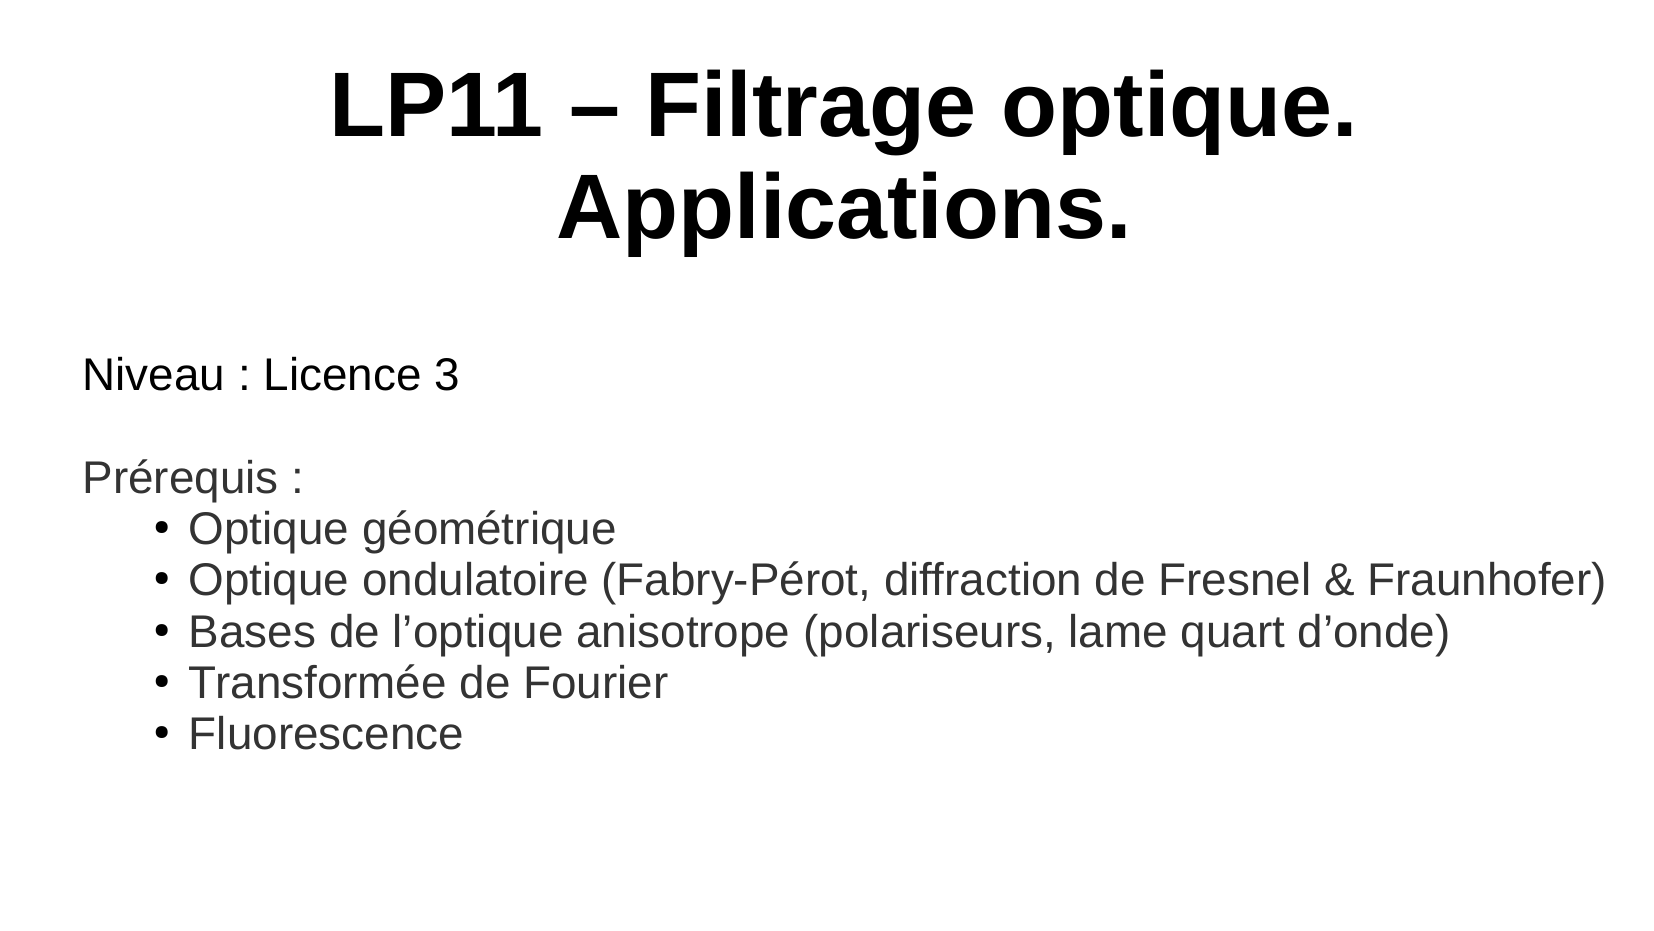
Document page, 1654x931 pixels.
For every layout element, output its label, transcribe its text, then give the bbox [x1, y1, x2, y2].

subtitle Niveau : Licence 3 Prérequis : Optique géométrique Optique ondulatoire (Fabry-Pérot, diffraction de Fresnel & Fraunhofer) Bases de l’optique anisotrope (polariseurs, lame quart d’onde) Transformée de Fourier Fluorescence [82, 297, 1654, 914]
title LP11 – Filtrage optique. Applications. [11, 2, 1654, 310]
